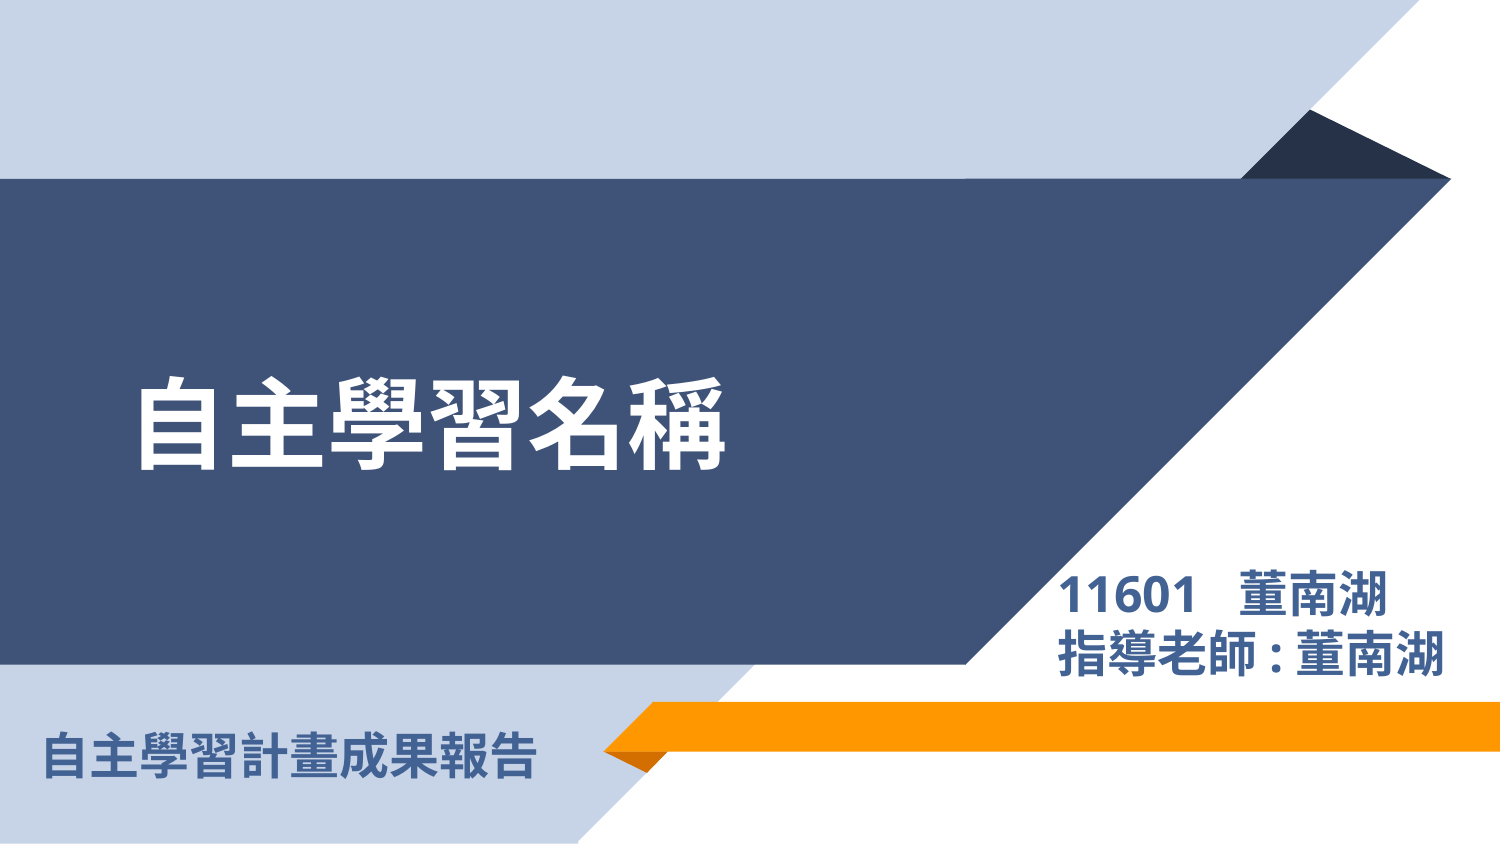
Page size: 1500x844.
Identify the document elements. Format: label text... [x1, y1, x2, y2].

text_box 自主學習計畫成果報告 [24, 635, 585, 844]
text_box 11601 董南湖 指導老師:董南湖 [1042, 503, 1500, 742]
title 自主學習名稱 [112, 178, 994, 665]
